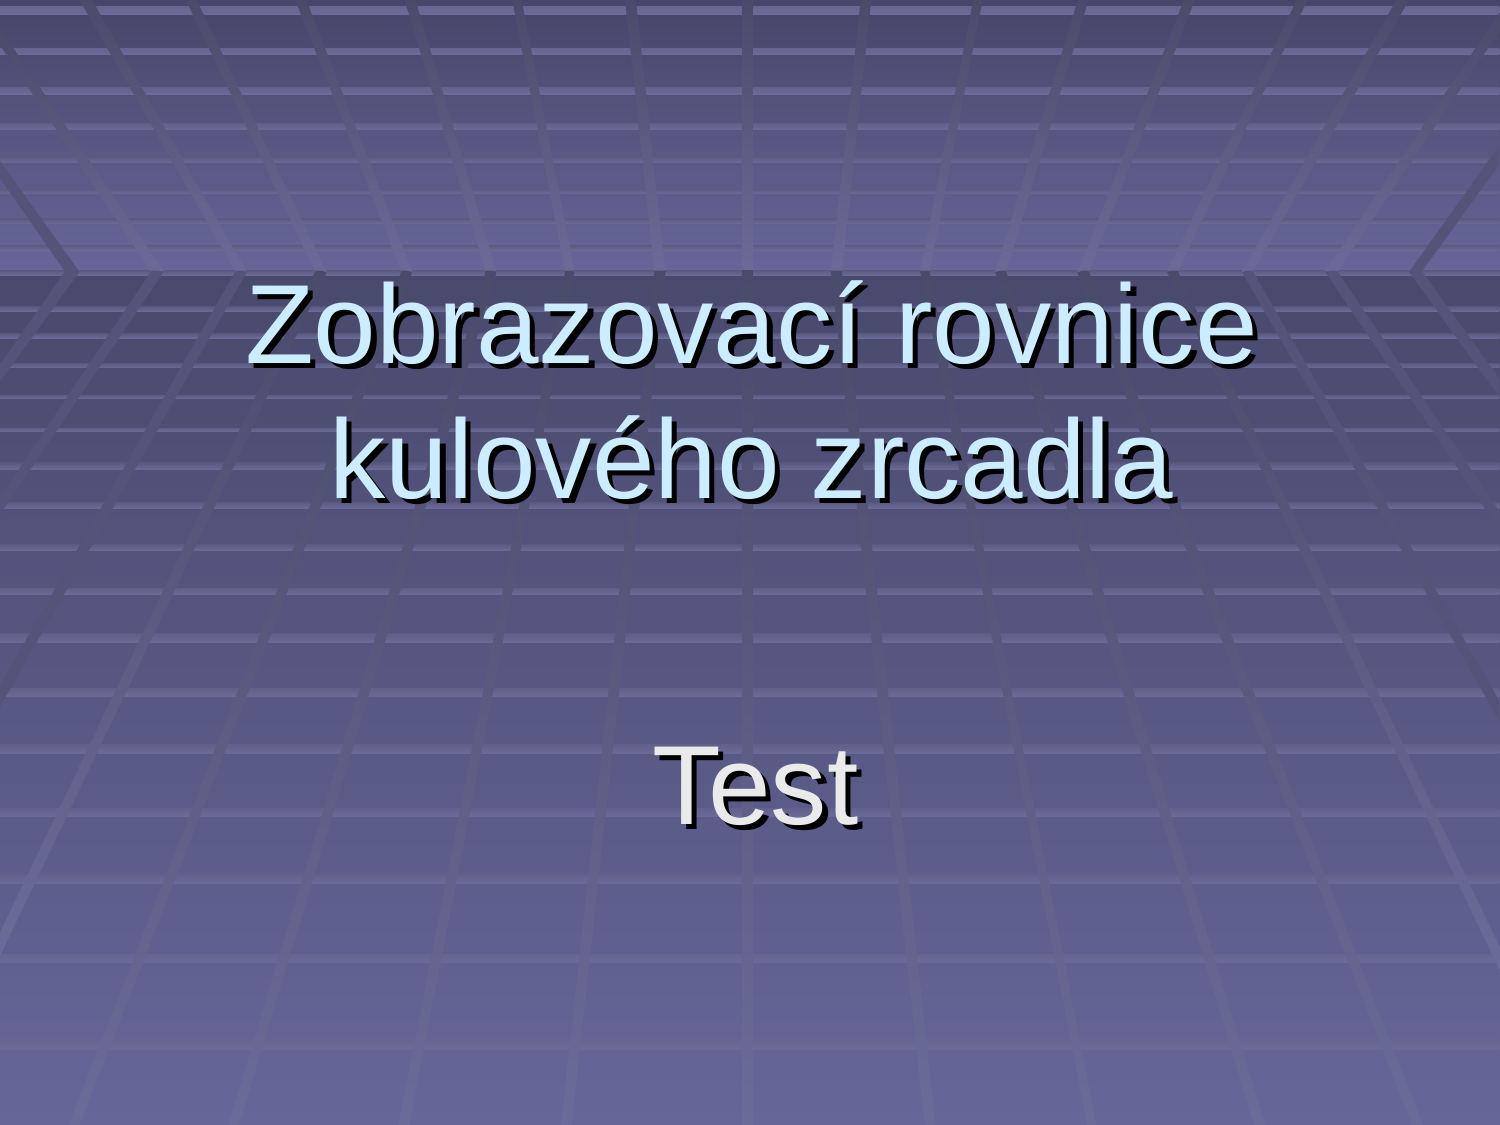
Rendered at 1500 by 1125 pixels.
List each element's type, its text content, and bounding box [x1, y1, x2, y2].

subtitle Test [230, 704, 1281, 992]
title Zobrazovací rovnice kulového zrcadla [76, 242, 1427, 529]
